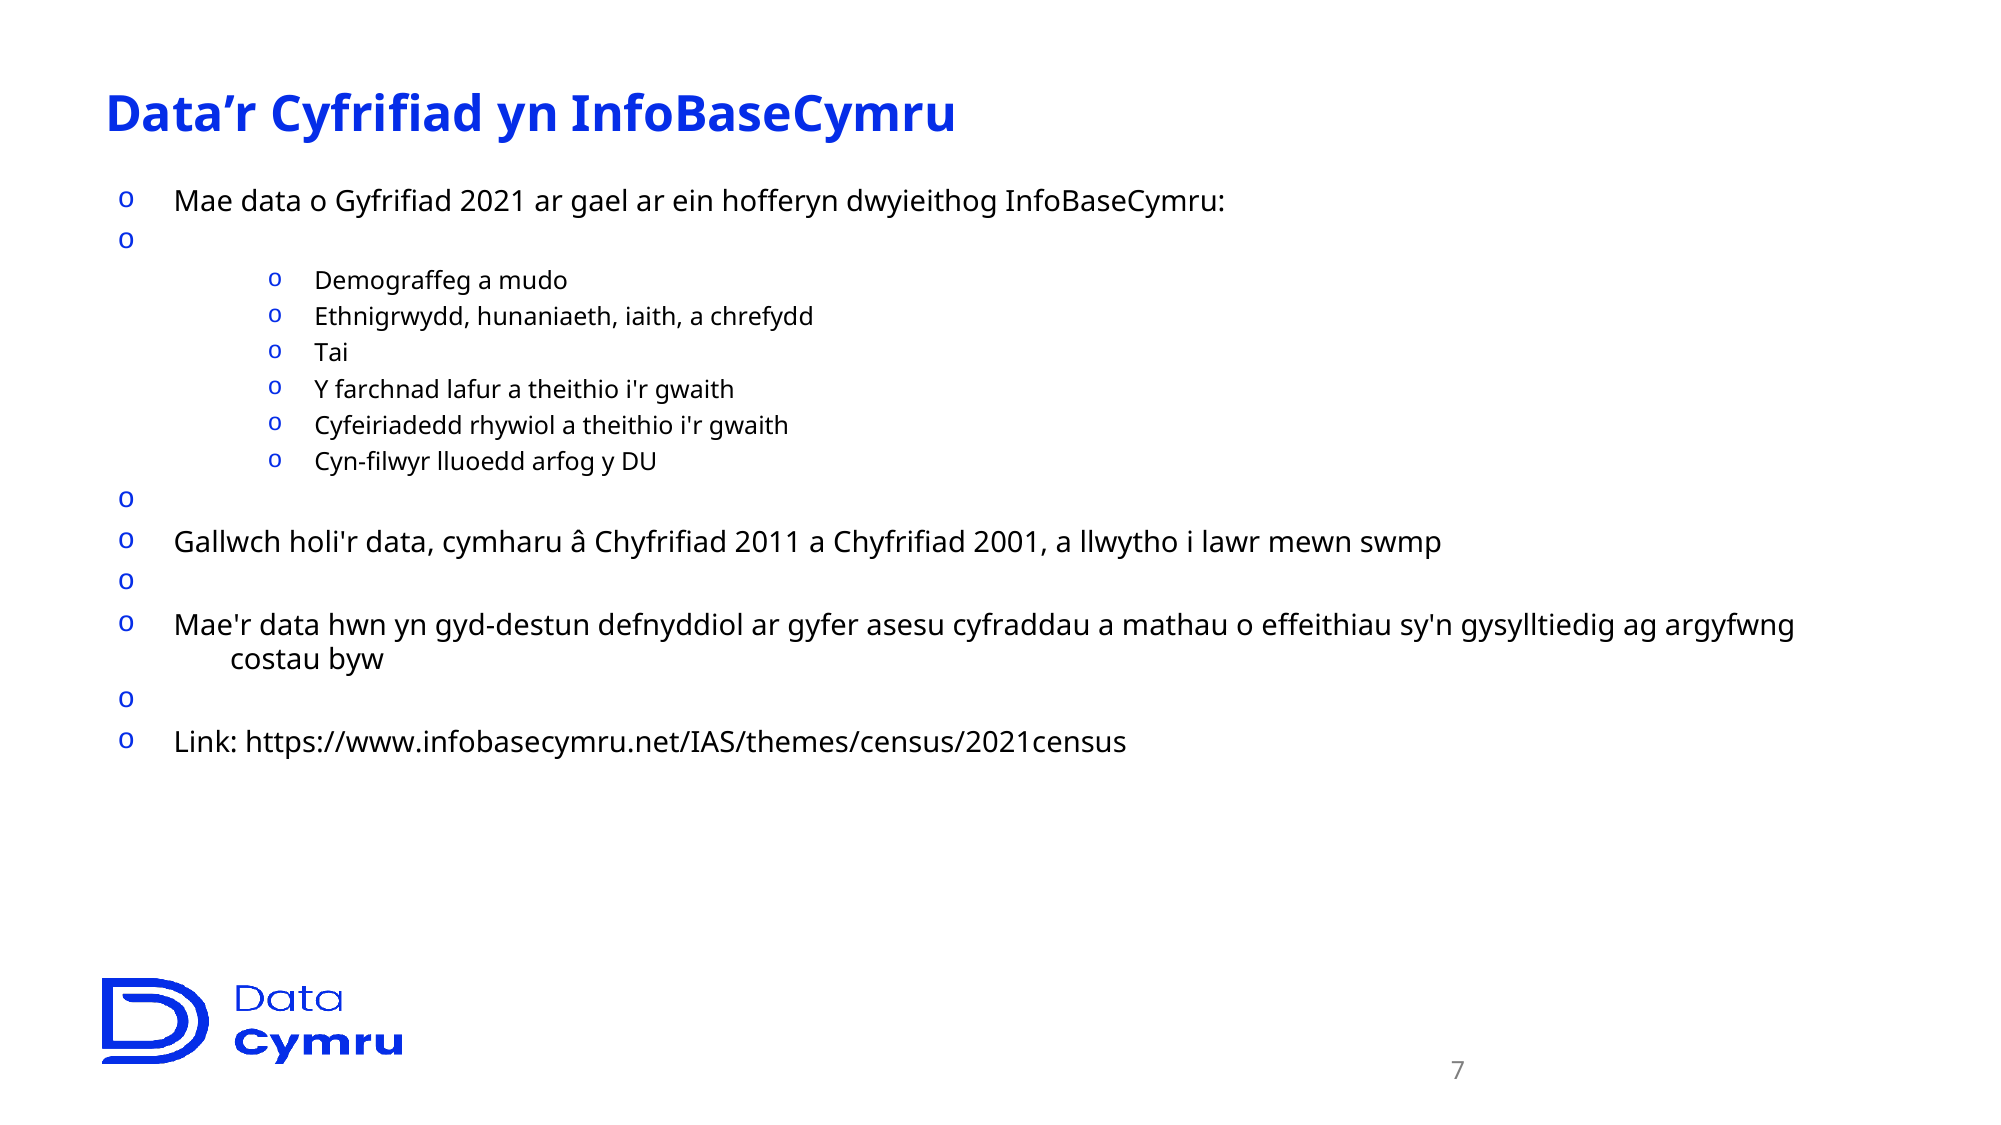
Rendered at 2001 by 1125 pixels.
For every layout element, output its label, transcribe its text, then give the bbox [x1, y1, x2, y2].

list Mae data o Gyfrifiad 2021 ar gael ar ein hofferyn dwyieithog InfoBaseCymru: Demograffeg a mudo Ethnigrwydd, hunaniaeth, iaith, a chrefydd Tai Y farchnad lafur a theithio i'r gwaith Cyfeiriadedd rhywiol a theithio i'r gwaith Cyn-filwyr lluoedd arfog y DU Gallwch holi'r data, cymharu â Chyfrifiad 2011 a Chyfrifiad 2001, a llwytho i lawr mewn swmp Mae'r data hwn yn gyd-destun defnyddiol ar gyfer asesu cyfraddau a mathau o effeithiau sy'n gysylltiedig ag argyfwng costau byw Link: https://www.infobasecymru.net/IAS/themes/census/2021census [102, 174, 1903, 941]
text_box 7 [1435, 1046, 1903, 1083]
title Data’r Cyfrifiad yn InfoBaseCymru [90, 48, 1888, 175]
